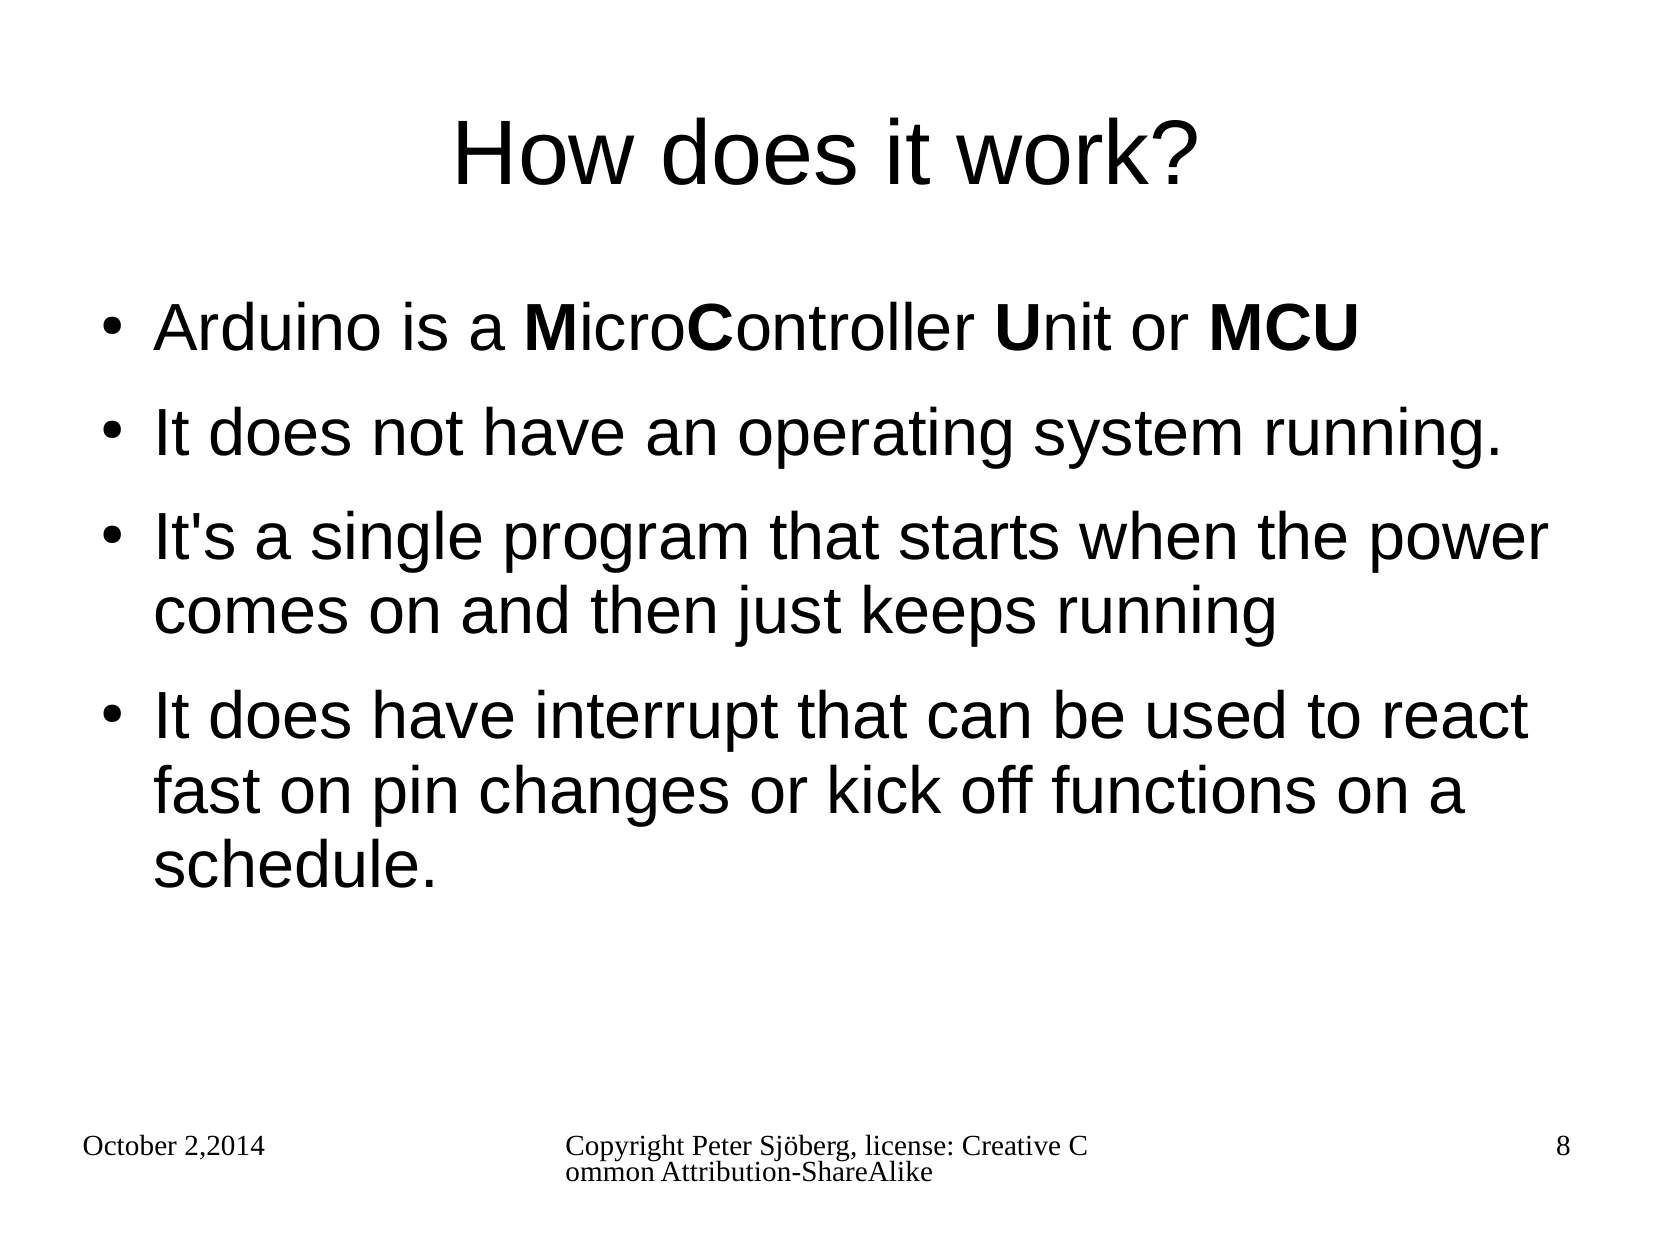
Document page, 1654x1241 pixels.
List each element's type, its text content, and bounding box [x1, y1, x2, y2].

list Arduino is a MicroController Unit or MCU It does not have an operating system running. It's a single program that starts when the power comes on and then just keeps running It does have interrupt that can be used to react fast on pin changes or kick off functions on a schedule. [82, 290, 1571, 1010]
title How does it work? [82, 49, 1571, 257]
